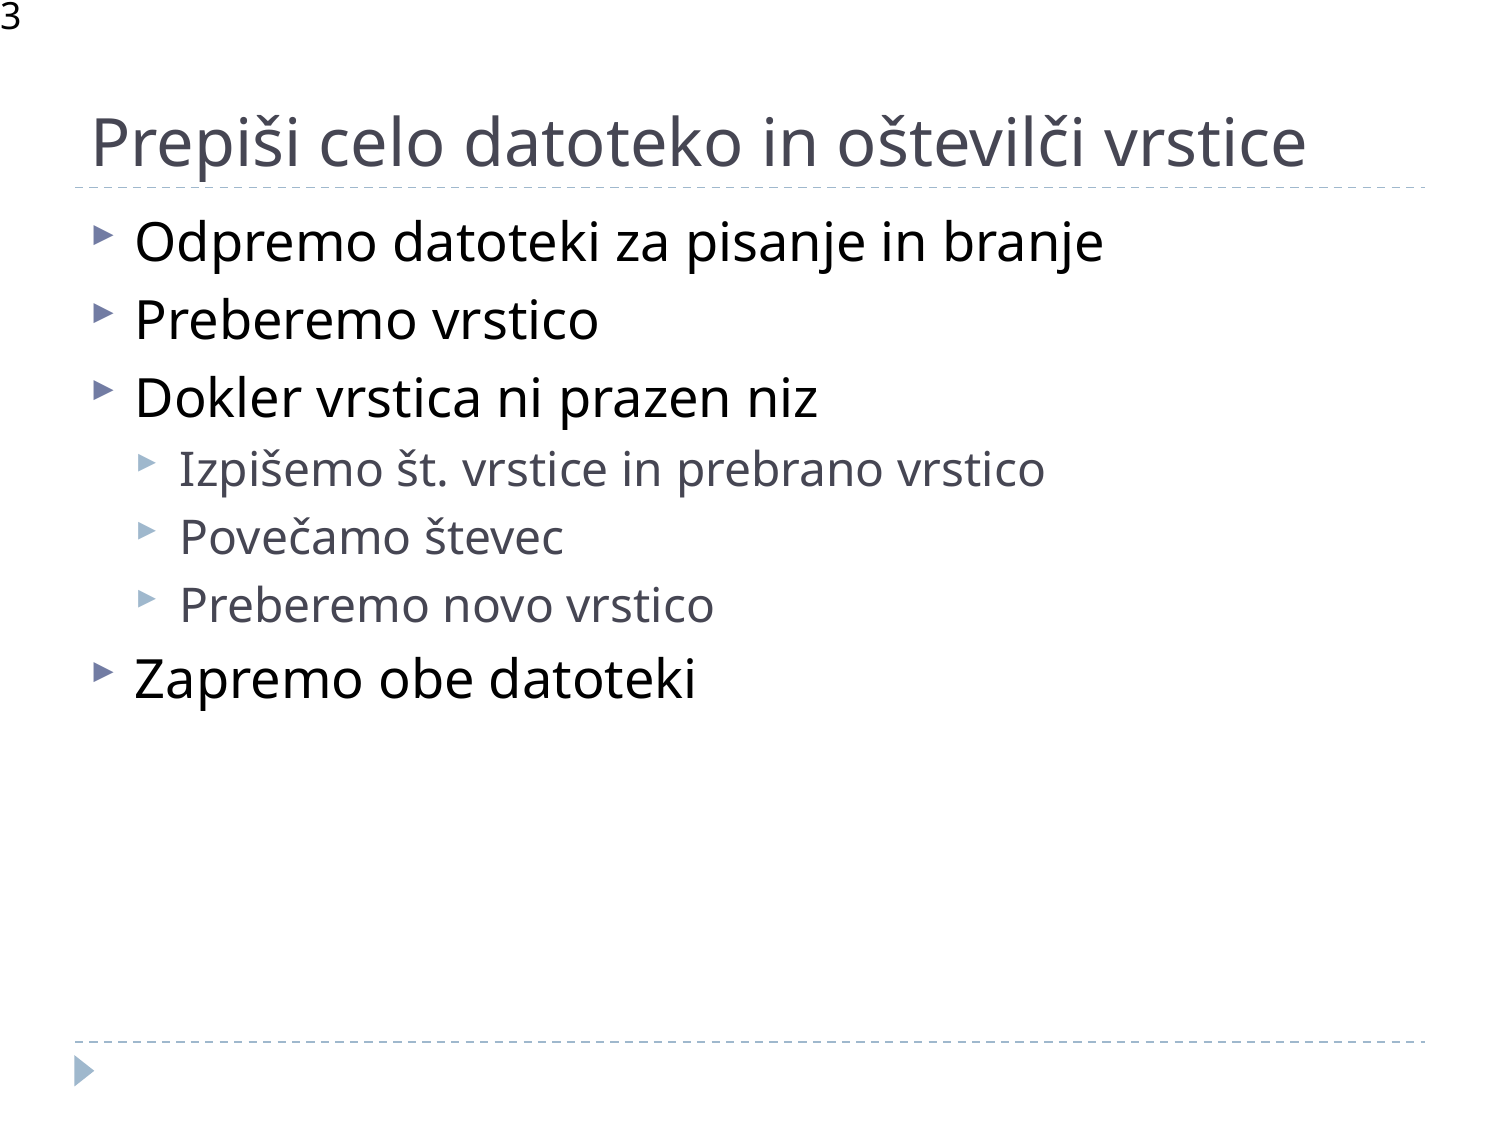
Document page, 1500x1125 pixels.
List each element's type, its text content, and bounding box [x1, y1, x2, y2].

list Odpremo datoteki za pisanje in branje Preberemo vrstico Dokler vrstica ni prazen niz Izpišemo št. vrstice in prebrano vrstico Povečamo števec Preberemo novo vrstico Zapremo obe datoteki [75, 200, 1425, 1010]
title Prepiši celo datoteko in oštevilči vrstice [75, 24, 1425, 188]
